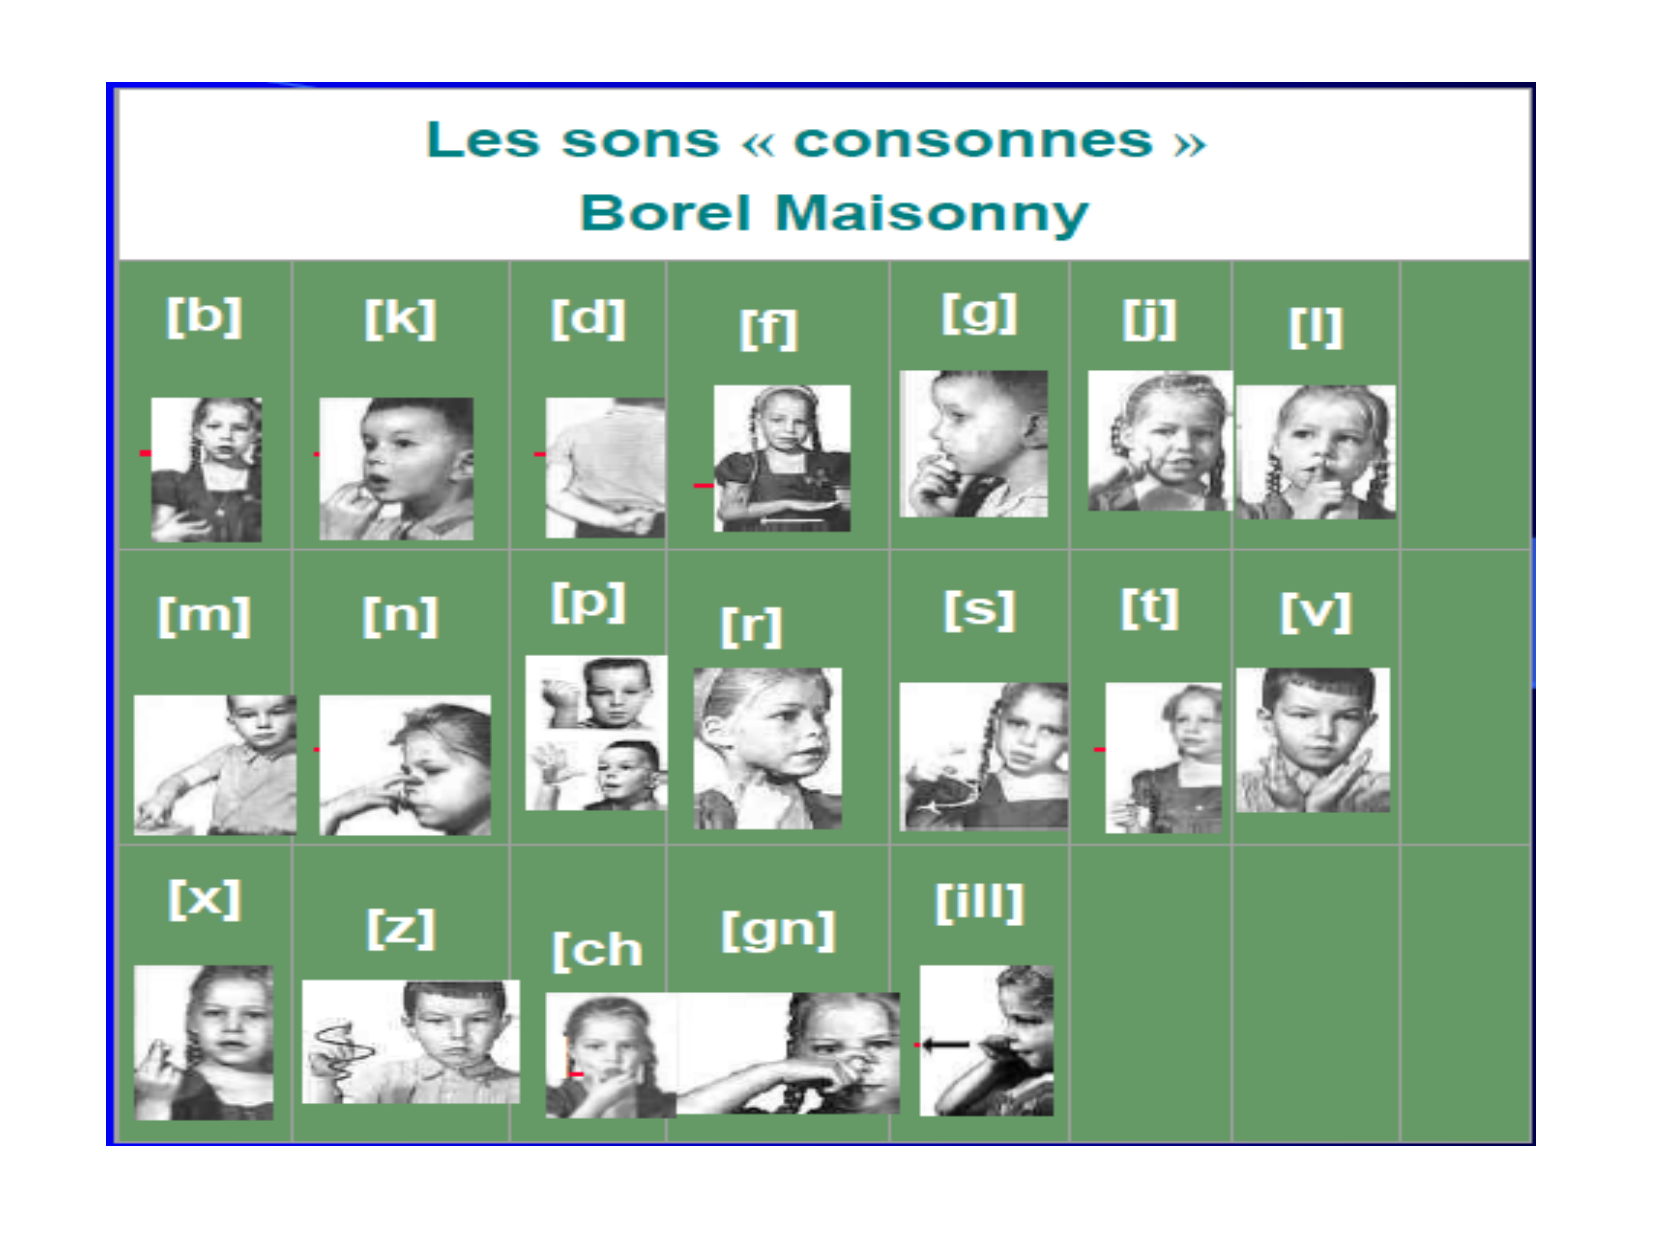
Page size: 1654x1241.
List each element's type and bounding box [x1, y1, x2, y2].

picture [106, 82, 1536, 1146]
